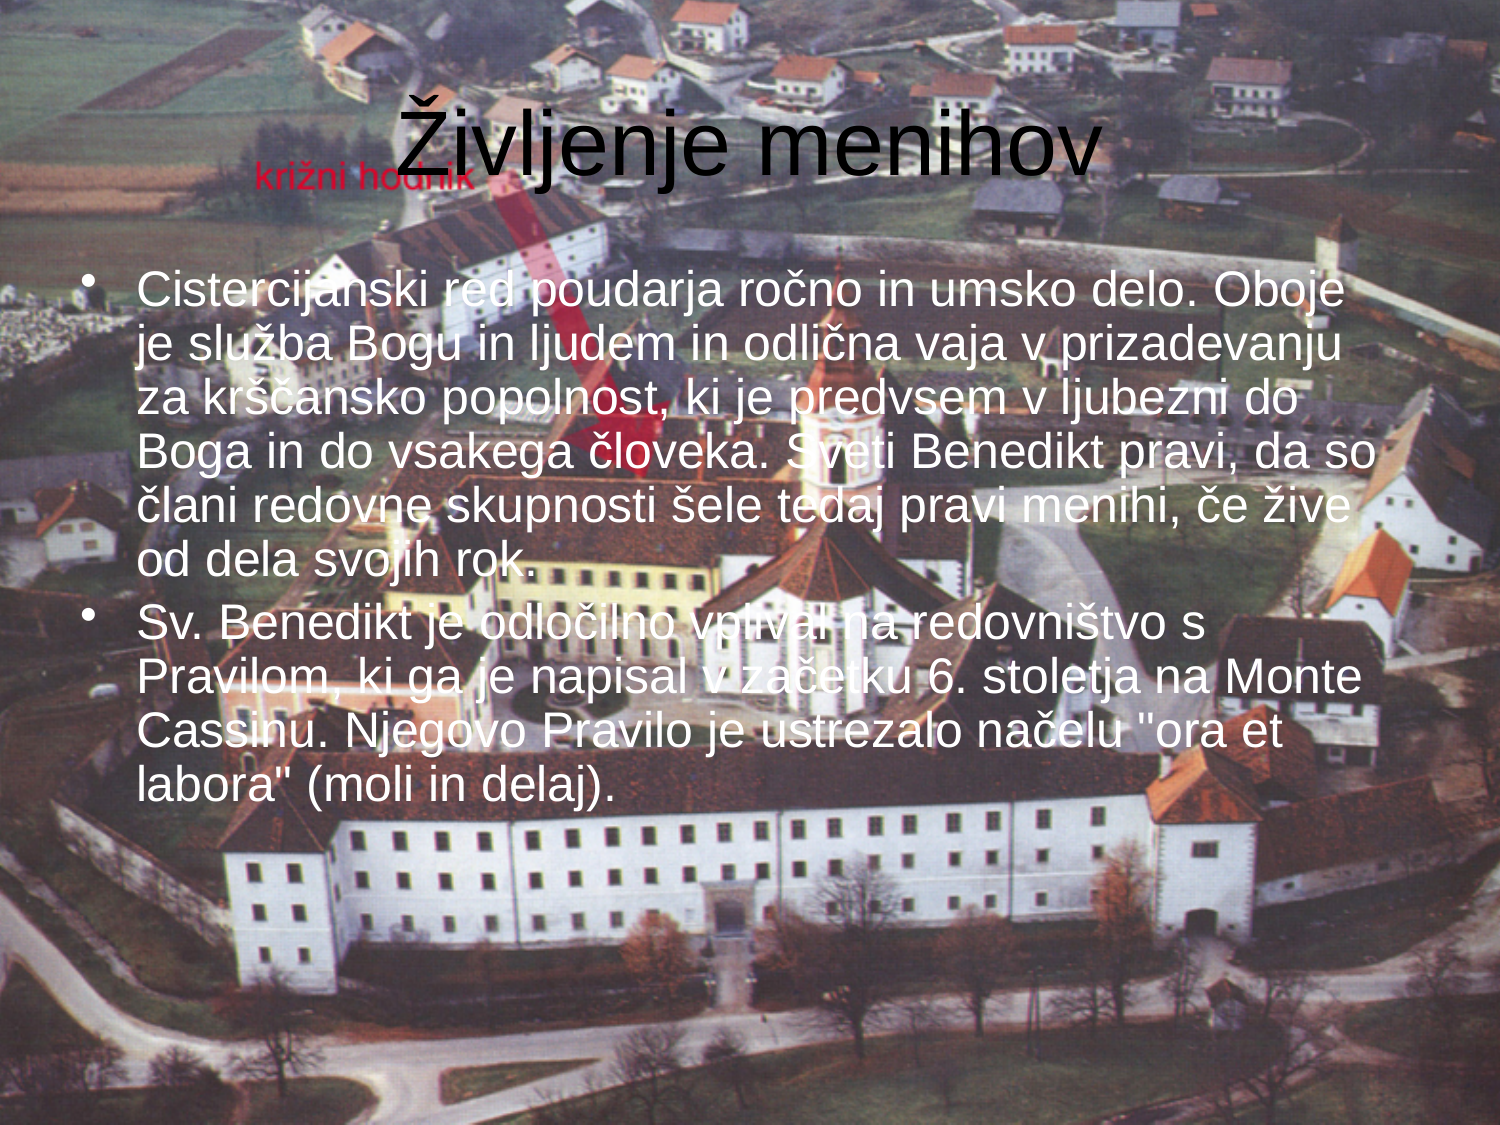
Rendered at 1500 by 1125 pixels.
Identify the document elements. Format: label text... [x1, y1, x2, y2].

picture [0, 0, 1500, 1125]
list Cistercijanski red poudarja ročno in umsko delo. Oboje je služba Bogu in ljudem in odlična vaja v prizadevanju za krščansko popolnost, ki je predvsem v ljubezni do Boga in do vsakega človeka. Sveti Benedikt pravi, da so člani redovne skupnosti šele tedaj pravi menihi, če žive od dela svojih rok. Sv. Benedikt je odločilno vplival na redovništvo s Pravilom, ki ga je napisal v začetku 6. stoletja na Monte Cassinu. Njegovo Pravilo je ustrezalo načelu "ora et labora" (moli in delaj). [64, 255, 1415, 998]
title Življenje menihov [75, 45, 1425, 233]
